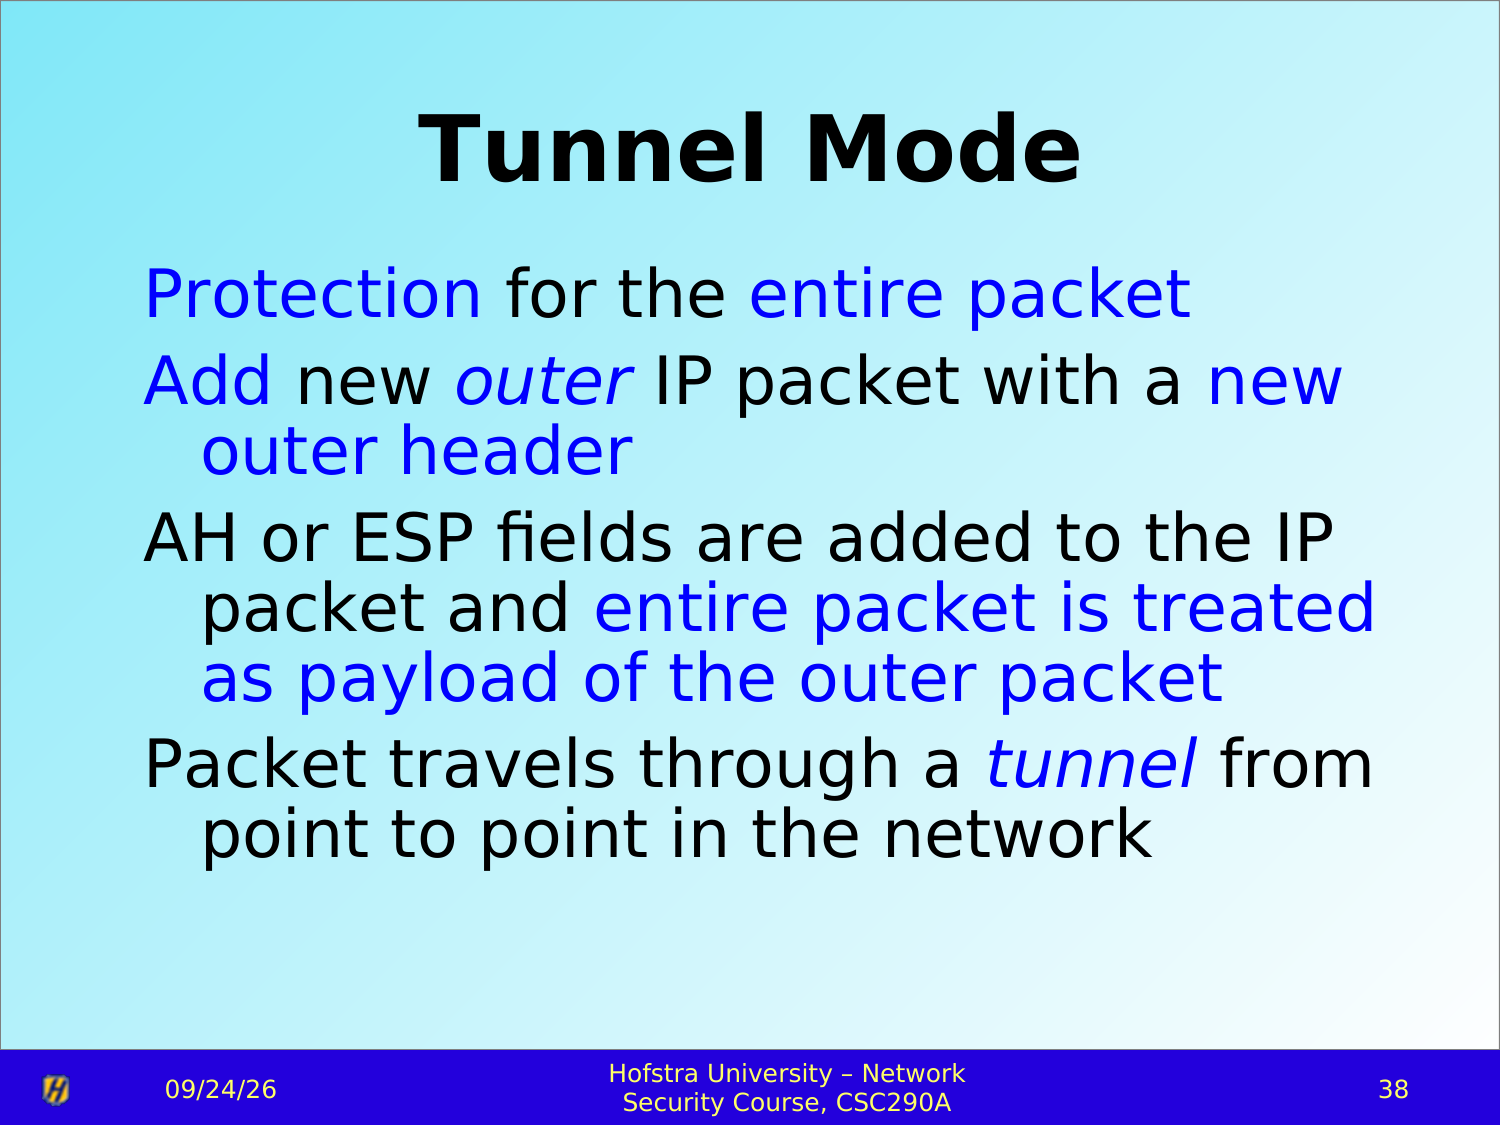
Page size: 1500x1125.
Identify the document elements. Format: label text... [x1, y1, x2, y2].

title Tunnel Mode [112, 85, 1391, 212]
picture [37, 1072, 76, 1110]
list Protection for the entire packet Add new outer IP packet with a new outer header AH or ESP fields are added to the IP packet and entire packet is treated as payload of the outer packet Packet travels through a tunnel from point to point in the network [128, 254, 1404, 958]
